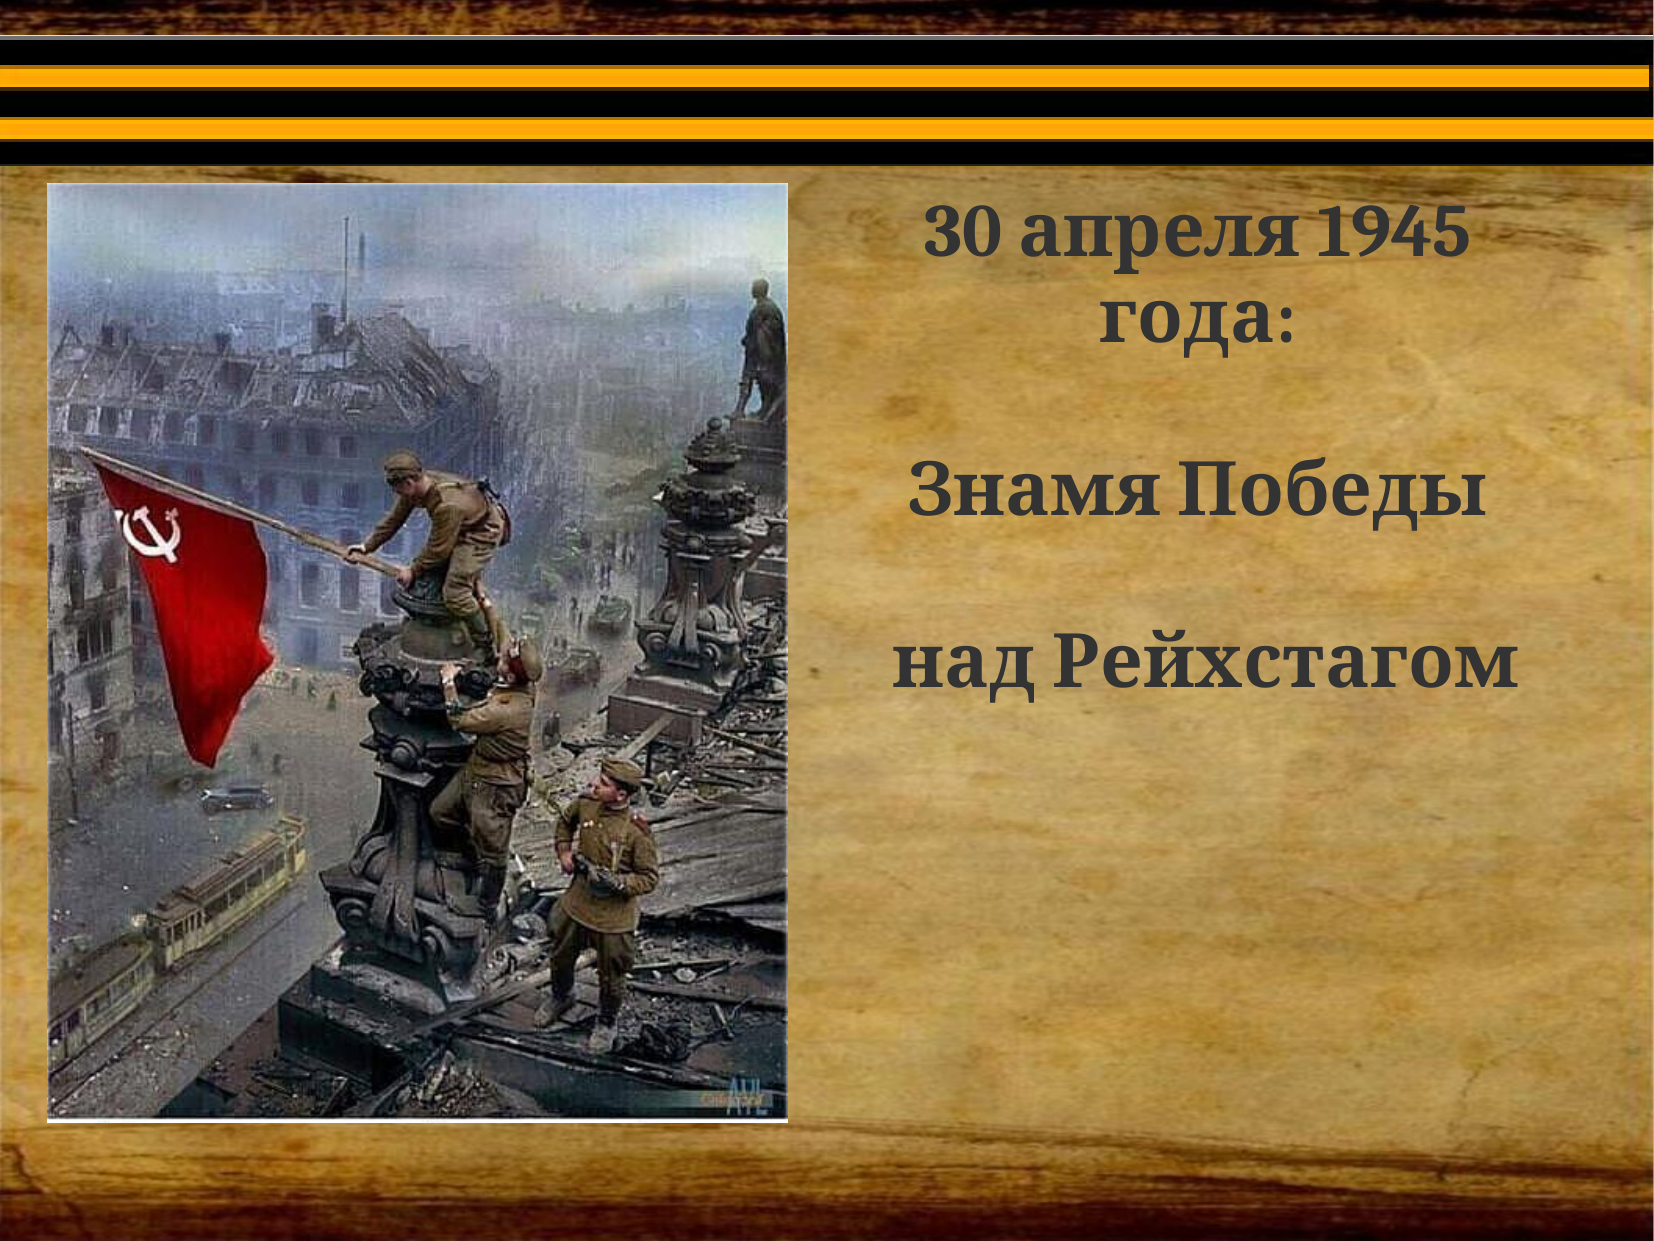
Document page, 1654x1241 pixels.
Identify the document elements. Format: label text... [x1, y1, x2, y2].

picture [0, 0, 1654, 1241]
title 30 апреля 1945 года: Знамя Победы над Рейхстагом [862, 188, 1534, 1111]
